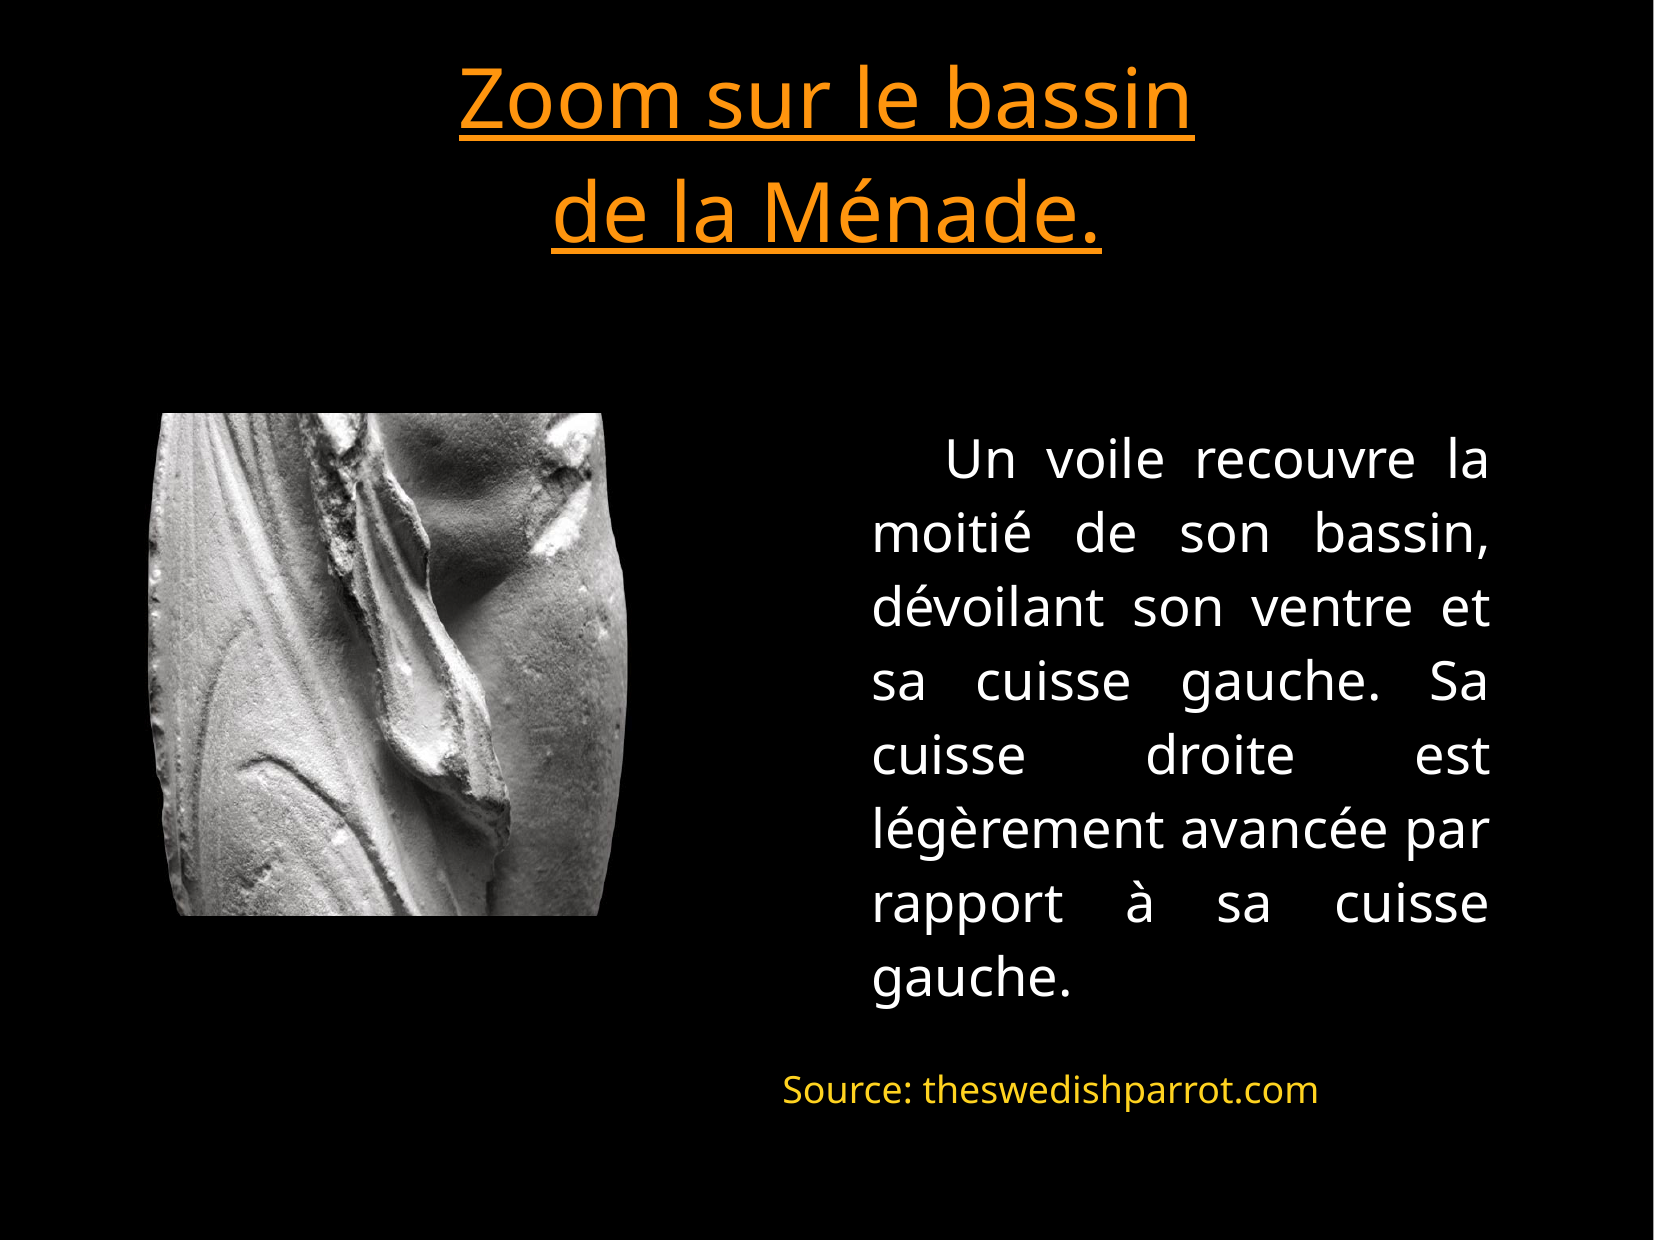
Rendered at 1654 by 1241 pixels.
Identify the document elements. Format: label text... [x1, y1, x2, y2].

title Zoom sur le bassin de la Ménade. [82, 36, 1571, 270]
text_box Source: theswedishparrot.com [767, 1056, 1418, 1124]
picture [67, 413, 709, 916]
text_box Un voile recouvre la moitié de son bassin, dévoilant son ventre et sa cuisse gauche. Sa cuisse droite est légèrement avancée par rapport à sa cuisse gauche. [856, 413, 1506, 957]
